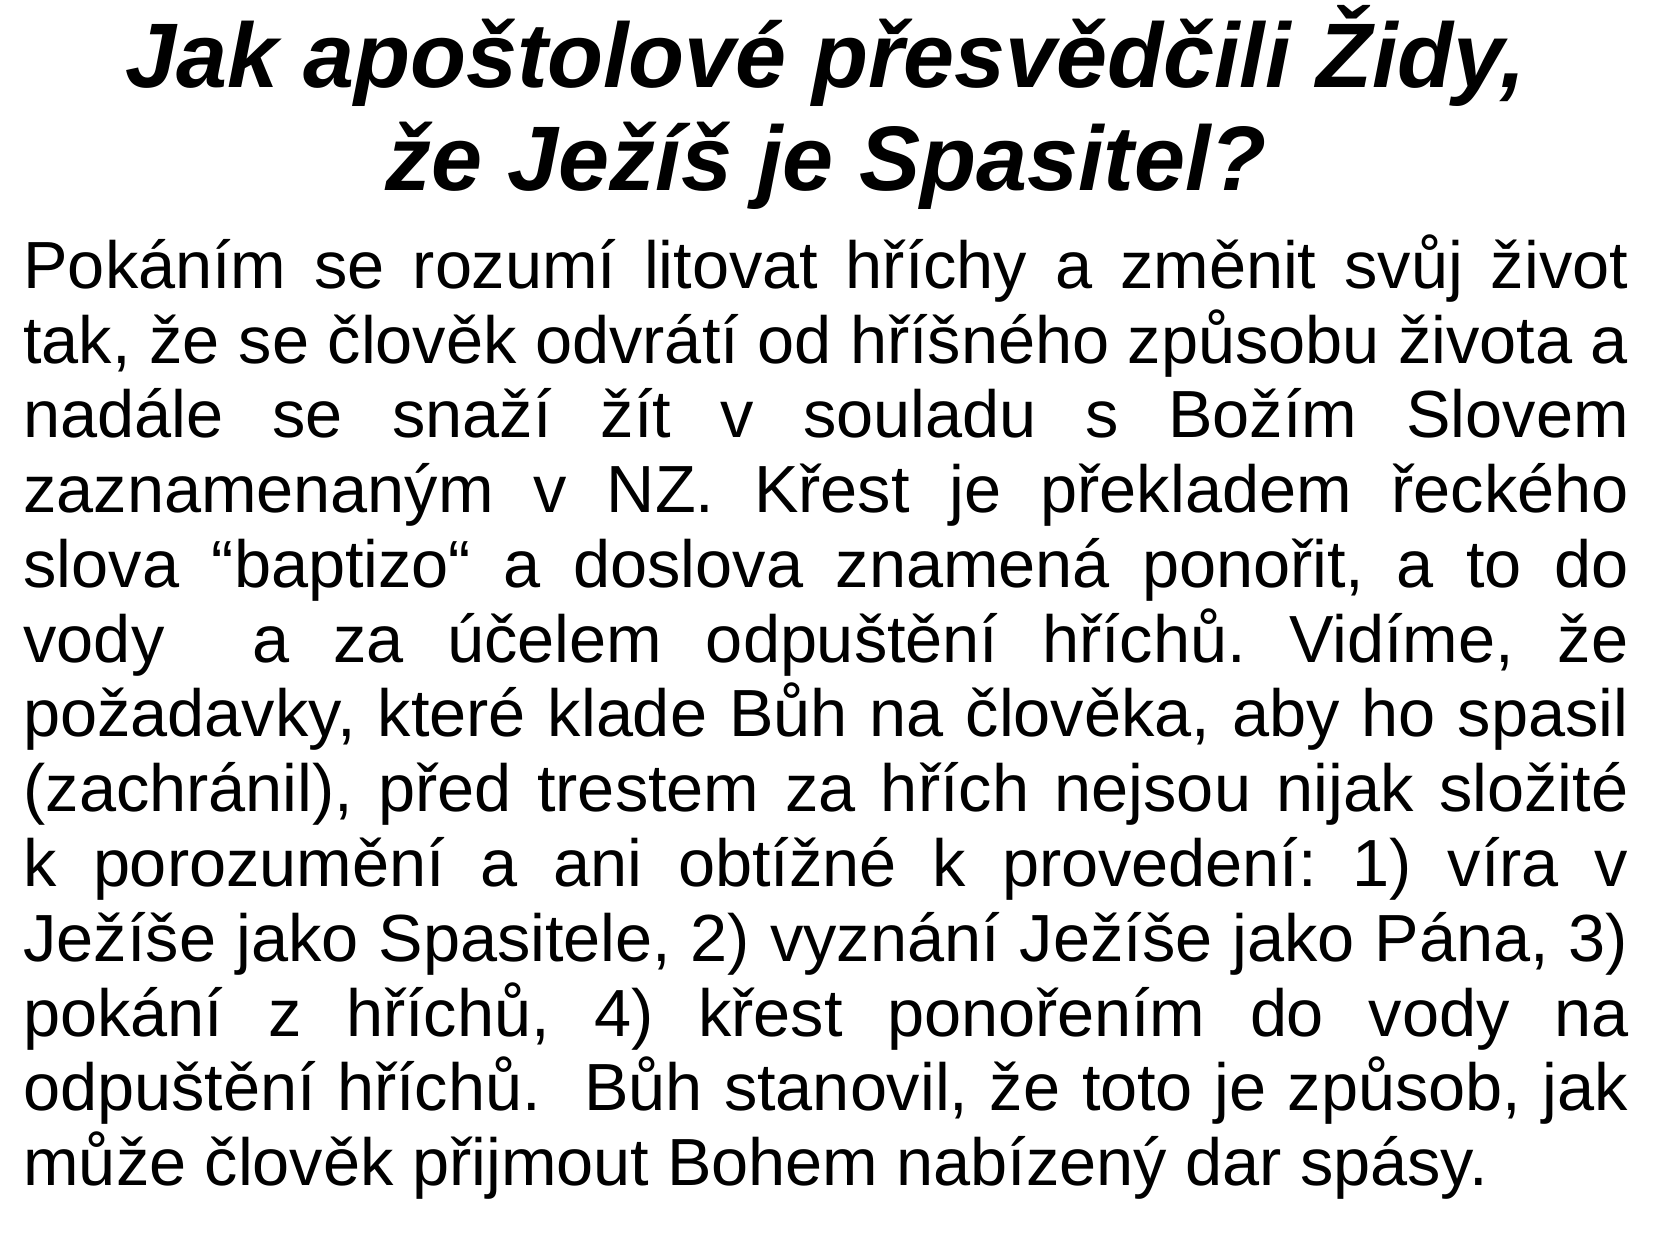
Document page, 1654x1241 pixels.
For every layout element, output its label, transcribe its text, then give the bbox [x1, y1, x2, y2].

subtitle Pokáním se rozumí litovat hříchy a změnit svůj život tak, že se člověk odvrátí od hříšného způsobu života a nadále se snaží žít v souladu s Božím Slovem zaznamenaným v NZ. Křest je překladem řeckého slova “baptizo“ a doslova znamená ponořit, a to do vody a za účelem odpuštění hříchů. Vidíme, že požadavky, které klade Bůh na člověka, aby ho spasil (zachránil), před trestem za hřích nejsou nijak složité k porozumění a ani obtížné k provedení: 1) víra v Ježíše jako Spasitele, 2) vyznání Ježíše jako Pána, 3) pokání z hříchů, 4) křest ponořením do vody na odpuštění hříchů. Bůh stanovil, že toto je způsob, jak může člověk přijmout Bohem nabízený dar spásy. [23, 0, 1630, 1241]
